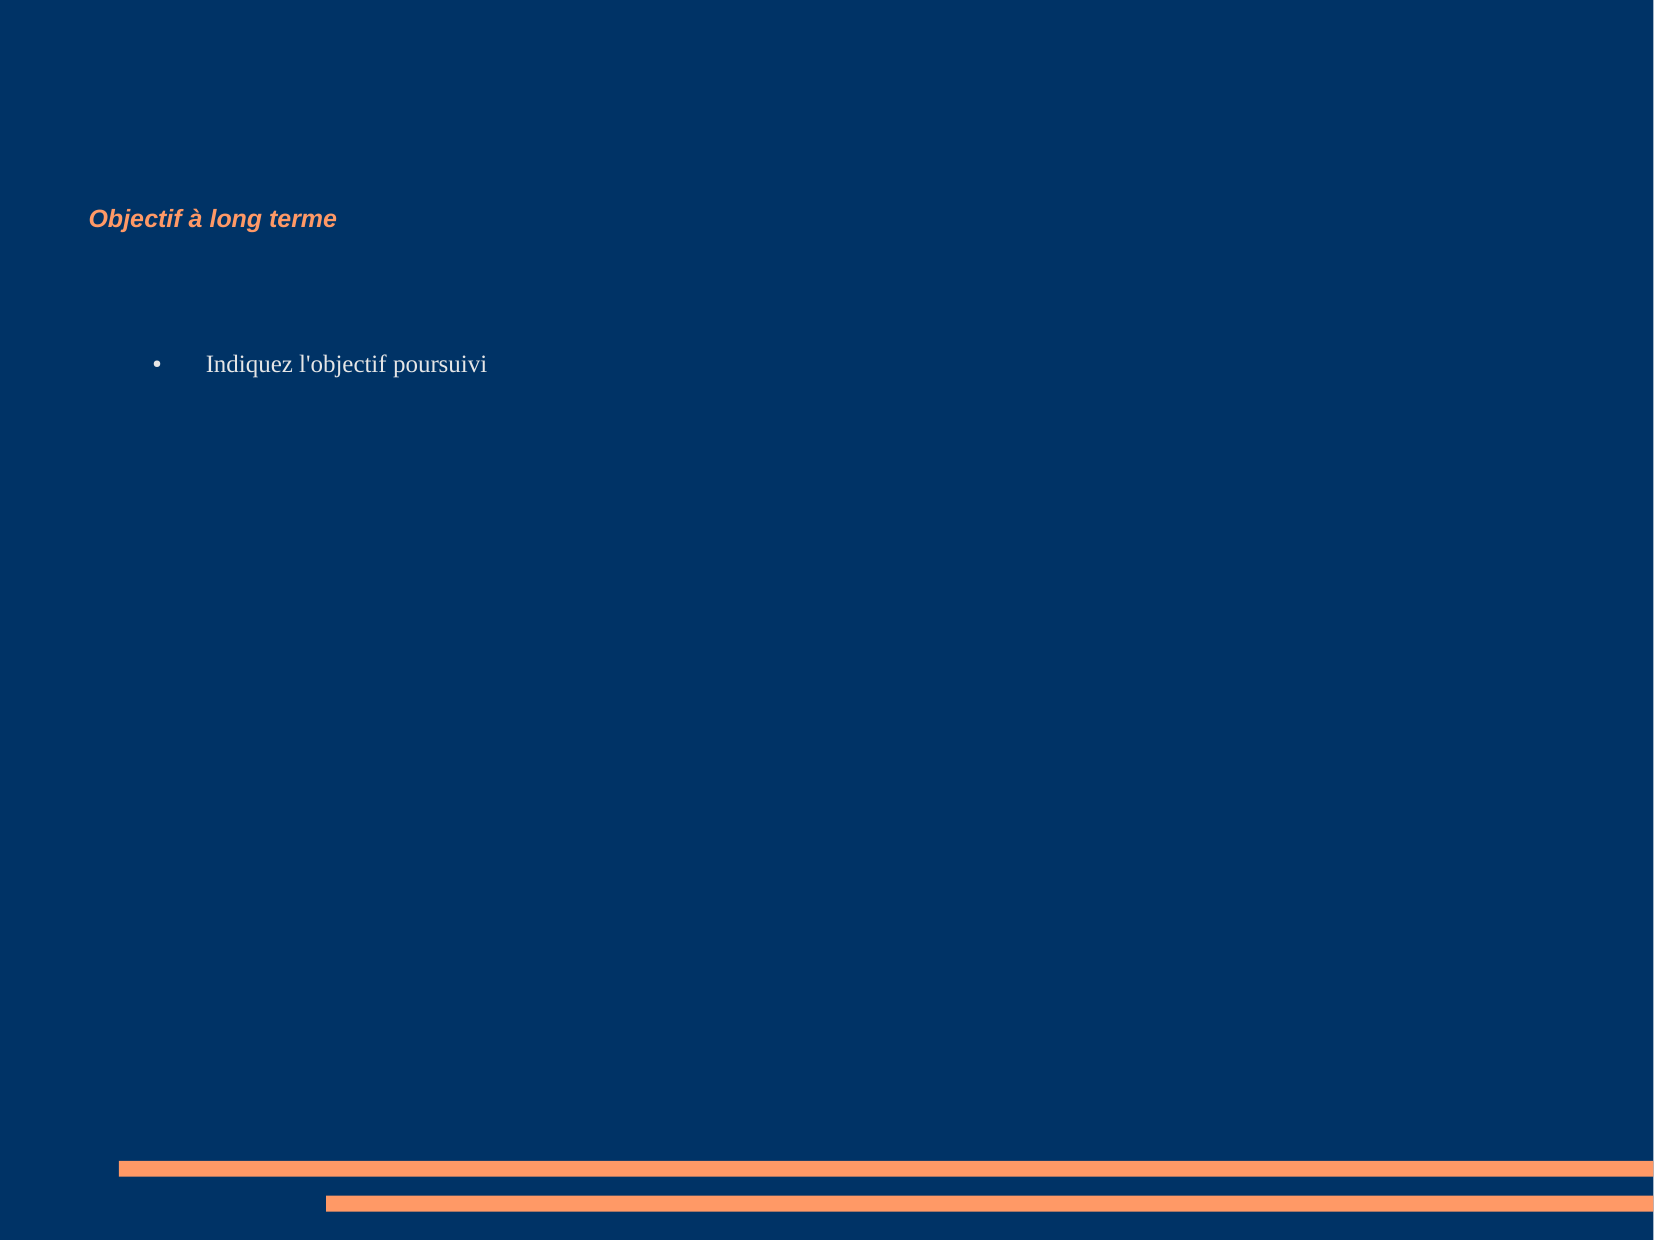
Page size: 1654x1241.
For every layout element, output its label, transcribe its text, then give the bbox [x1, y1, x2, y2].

list Indiquez l'objectif poursuivi [134, 350, 1516, 1133]
title Objectif à long terme [88, 114, 1534, 322]
